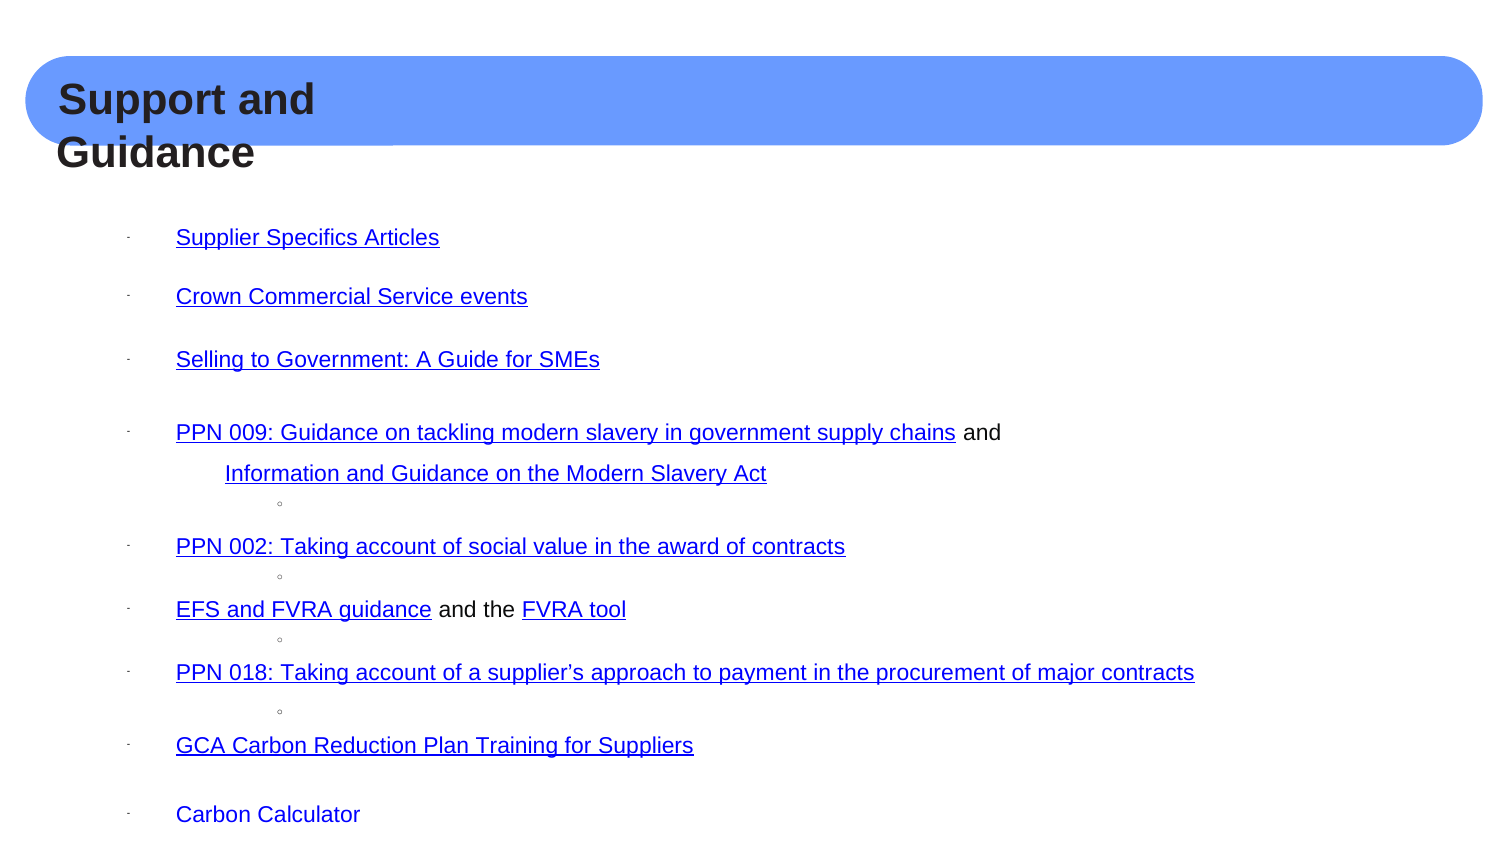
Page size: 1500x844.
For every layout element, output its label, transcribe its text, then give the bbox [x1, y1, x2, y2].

title Support and Guidance [55, 70, 1235, 137]
text_box Supplier Specifics Articles Crown Commercial Service events Selling to Government: A Guide for SMEs PPN 009: Guidance on tackling modern slavery in government supply chains and Information and Guidance on the Modern Slavery Act PPN 002: Taking account of social value in the award of contracts EFS and FVRA guidance and the FVRA tool PPN 018: Taking account of a supplier’s approach to payment in the procurement of major contracts GCA Carbon Reduction Plan Training for Suppliers Carbon Calculator [59, 207, 1454, 687]
